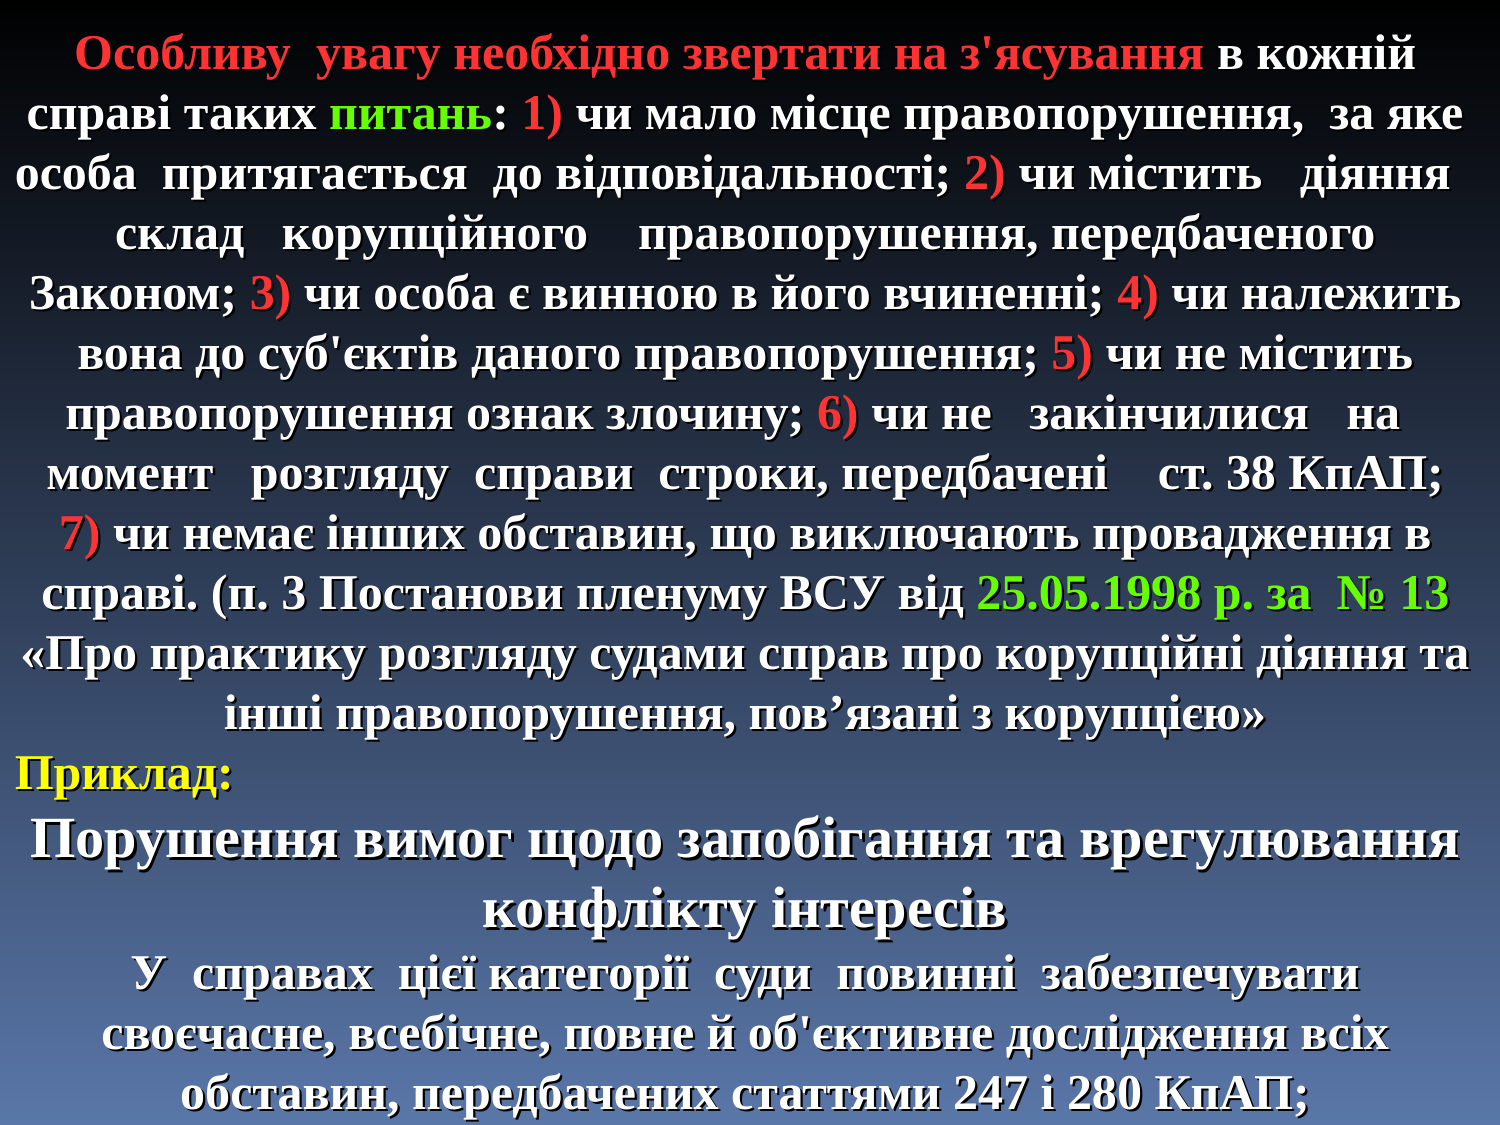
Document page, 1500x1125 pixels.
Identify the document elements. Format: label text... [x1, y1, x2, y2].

text_box Особливу увагу необхідно звертати на з'ясування в кожній справі таких питань: 1) чи мало місце правопорушення, за яке особа притягається до відповідальності; 2) чи містить діяння склад корупційного правопорушення, передбаченого Законом; 3) чи особа є винною в його вчиненні; 4) чи належить вона до суб'єктів даного правопорушення; 5) чи не містить правопорушення ознак злочину; 6) чи не закінчилися на момент розгляду справи строки, передбачені ст. 38 КпАП; 7) чи немає інших обставин, що виключають провадження в справі. (п. 3 Постанови пленуму ВСУ від 25.05.1998 р. за № 13 «Про практику розгляду судами справ про корупційні діяння та інші правопорушення, пов’язані з корупцією» Приклад: Порушення вимог щодо запобігання та врегулювання конфлікту інтересів У справах цієї категорії суди повинні забезпечувати своєчасне, всебічне, повне й об'єктивне дослідження всіх обставин, передбачених статтями 247 і 280 КпАП; [0, 11, 1500, 1125]
